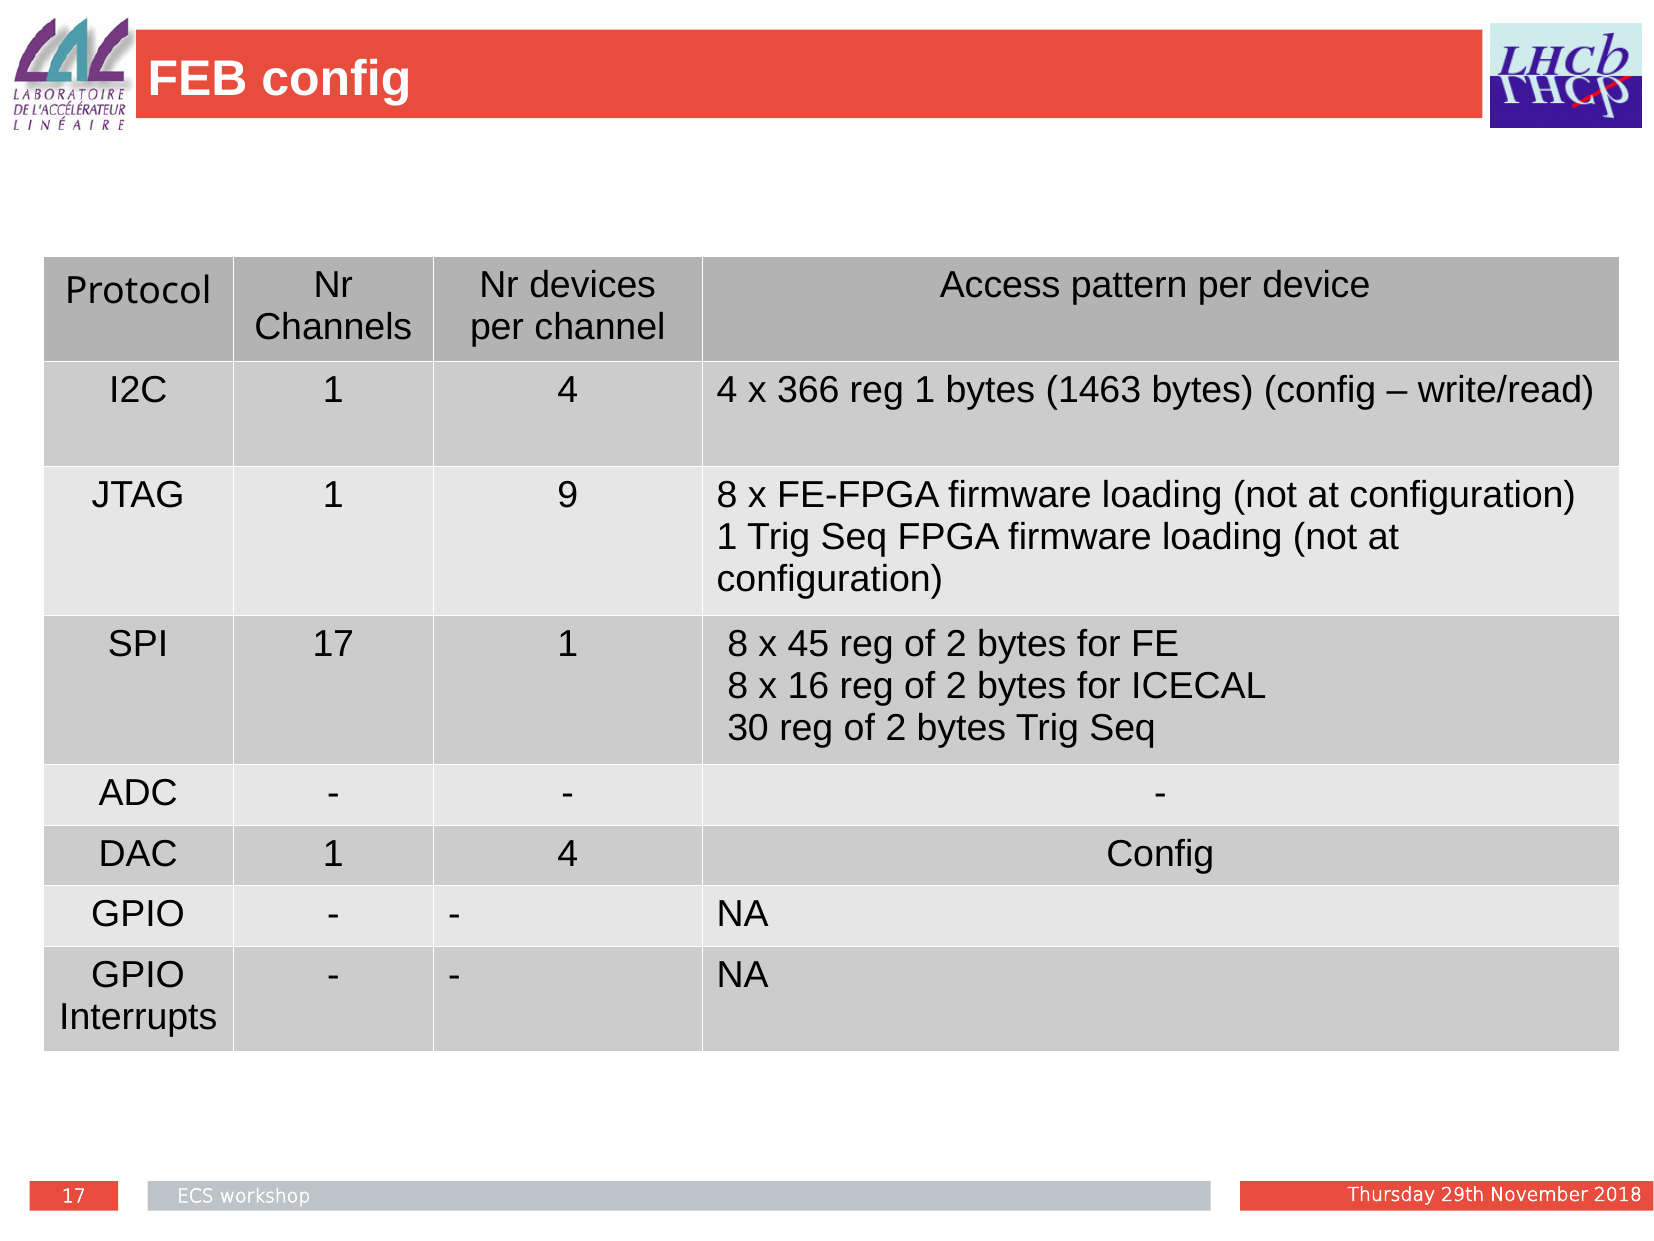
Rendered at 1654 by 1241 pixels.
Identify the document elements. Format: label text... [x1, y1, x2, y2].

picture [12, 15, 136, 130]
table_cell 17 [234, 616, 433, 764]
table_cell 4 [434, 826, 702, 885]
table_cell - [234, 947, 433, 1051]
table_cell 8 x 45 reg of 2 bytes for FE 8 x 16 reg of 2 bytes for ICECAL 30 reg of 2 bytes Trig Seq [703, 616, 1619, 764]
table_cell DAC [44, 826, 233, 885]
title FEB config [147, 29, 1483, 107]
table_cell 1 [434, 616, 702, 764]
table_cell 9 [434, 467, 702, 615]
table_cell 1 [234, 826, 433, 885]
table_cell NA [703, 886, 1619, 946]
table_cell 1 [234, 362, 433, 466]
table_cell - [434, 765, 702, 825]
table_cell 1 [234, 467, 433, 615]
table_cell Config [703, 826, 1619, 885]
table_cell - [234, 886, 433, 946]
table_cell NA [703, 947, 1619, 1051]
table_cell ADC [44, 765, 233, 825]
table_cell - [234, 765, 433, 825]
table_cell GPIO [44, 886, 233, 946]
table_header Nr Channels [234, 257, 433, 361]
table_cell JTAG [44, 467, 233, 615]
table_cell GPIO Interrupts [44, 947, 233, 1051]
picture [1490, 23, 1642, 128]
table_cell 4 x 366 reg 1 bytes (1463 bytes) (config – write/read) [703, 362, 1619, 466]
table_cell SPI [44, 616, 233, 764]
table_cell - [434, 886, 702, 946]
table_cell - [434, 947, 702, 1051]
table_header Nr devices per channel [434, 257, 702, 361]
table_cell I2C [44, 362, 233, 466]
table_cell - [703, 765, 1619, 825]
table_cell 8 x FE-FPGA firmware loading (not at configuration) 1 Trig Seq FPGA firmware loading (not at configuration) [703, 467, 1619, 615]
table_header Protocol [44, 257, 233, 361]
table_header Access pattern per device [703, 257, 1619, 361]
table_cell 4 [434, 362, 702, 466]
